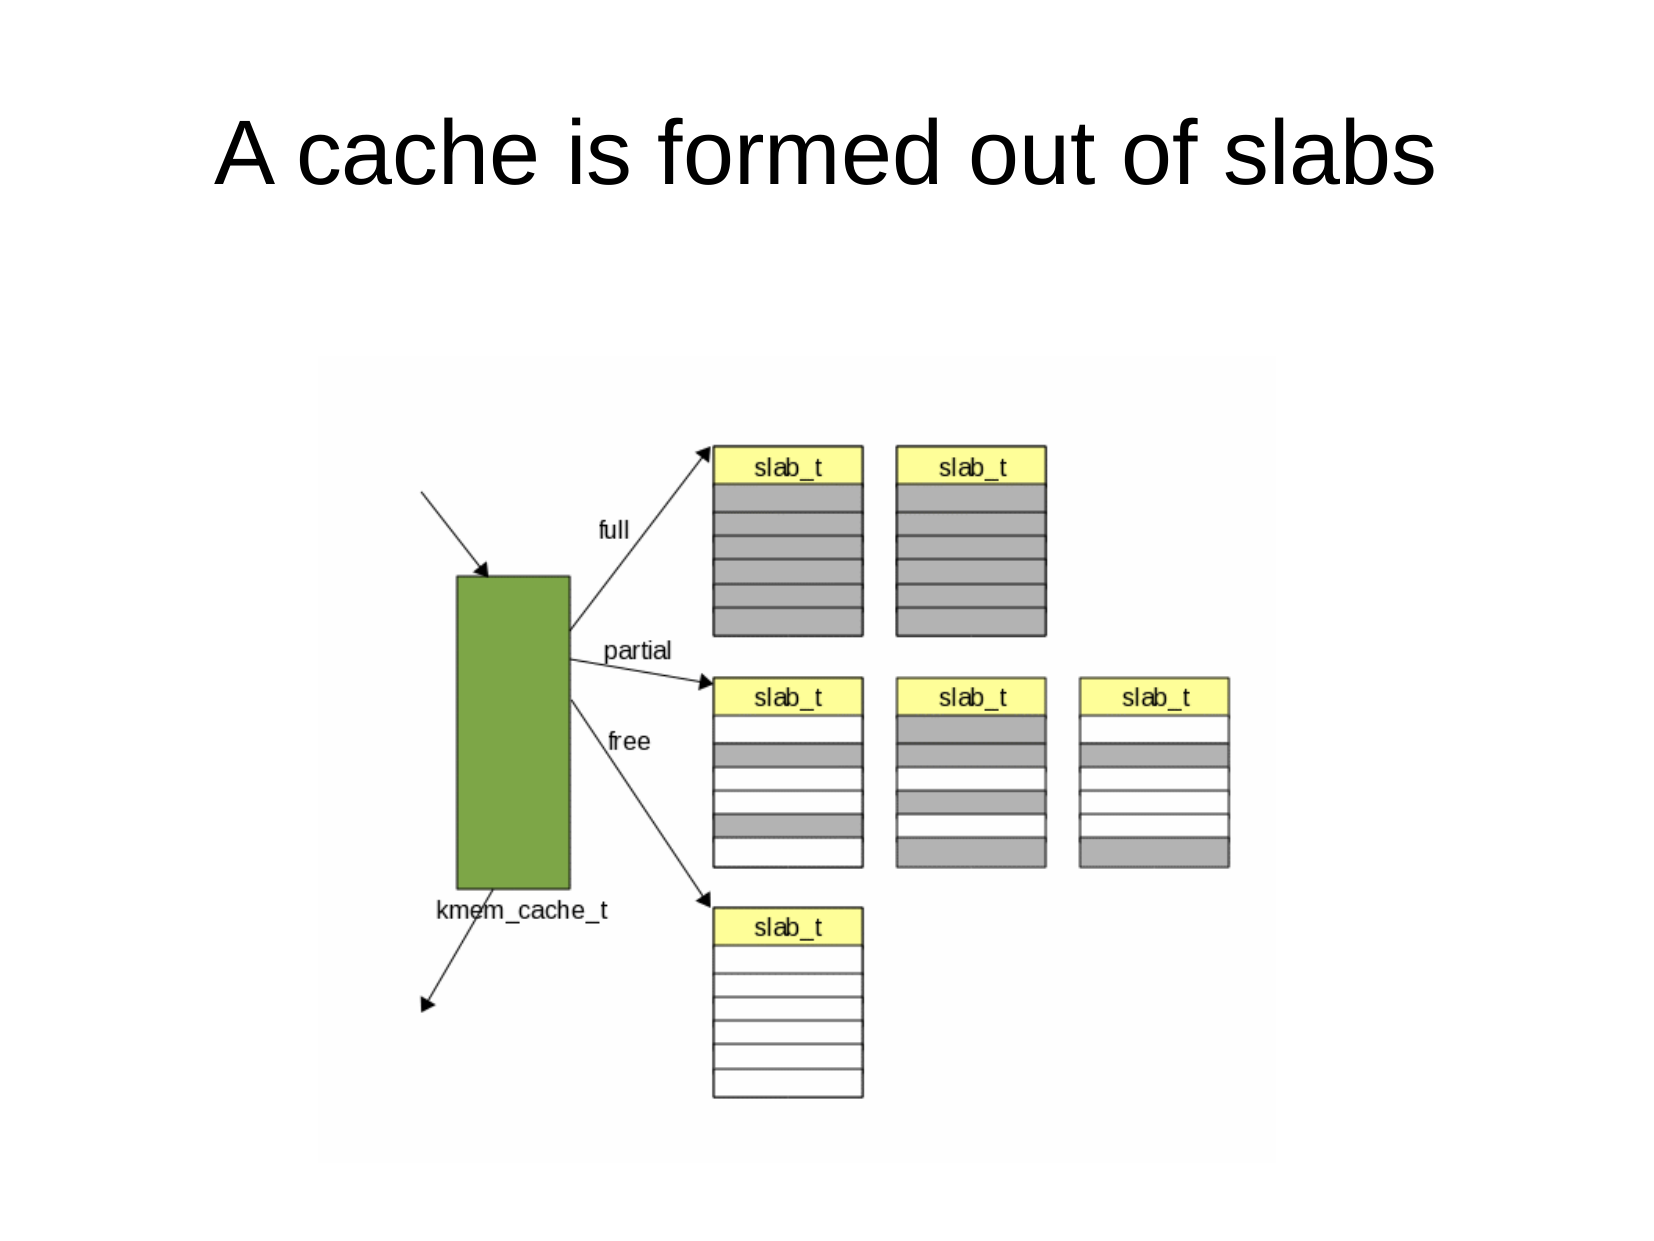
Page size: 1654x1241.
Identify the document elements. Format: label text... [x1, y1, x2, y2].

picture [318, 356, 1276, 1163]
title A cache is formed out of slabs [82, 49, 1571, 257]
